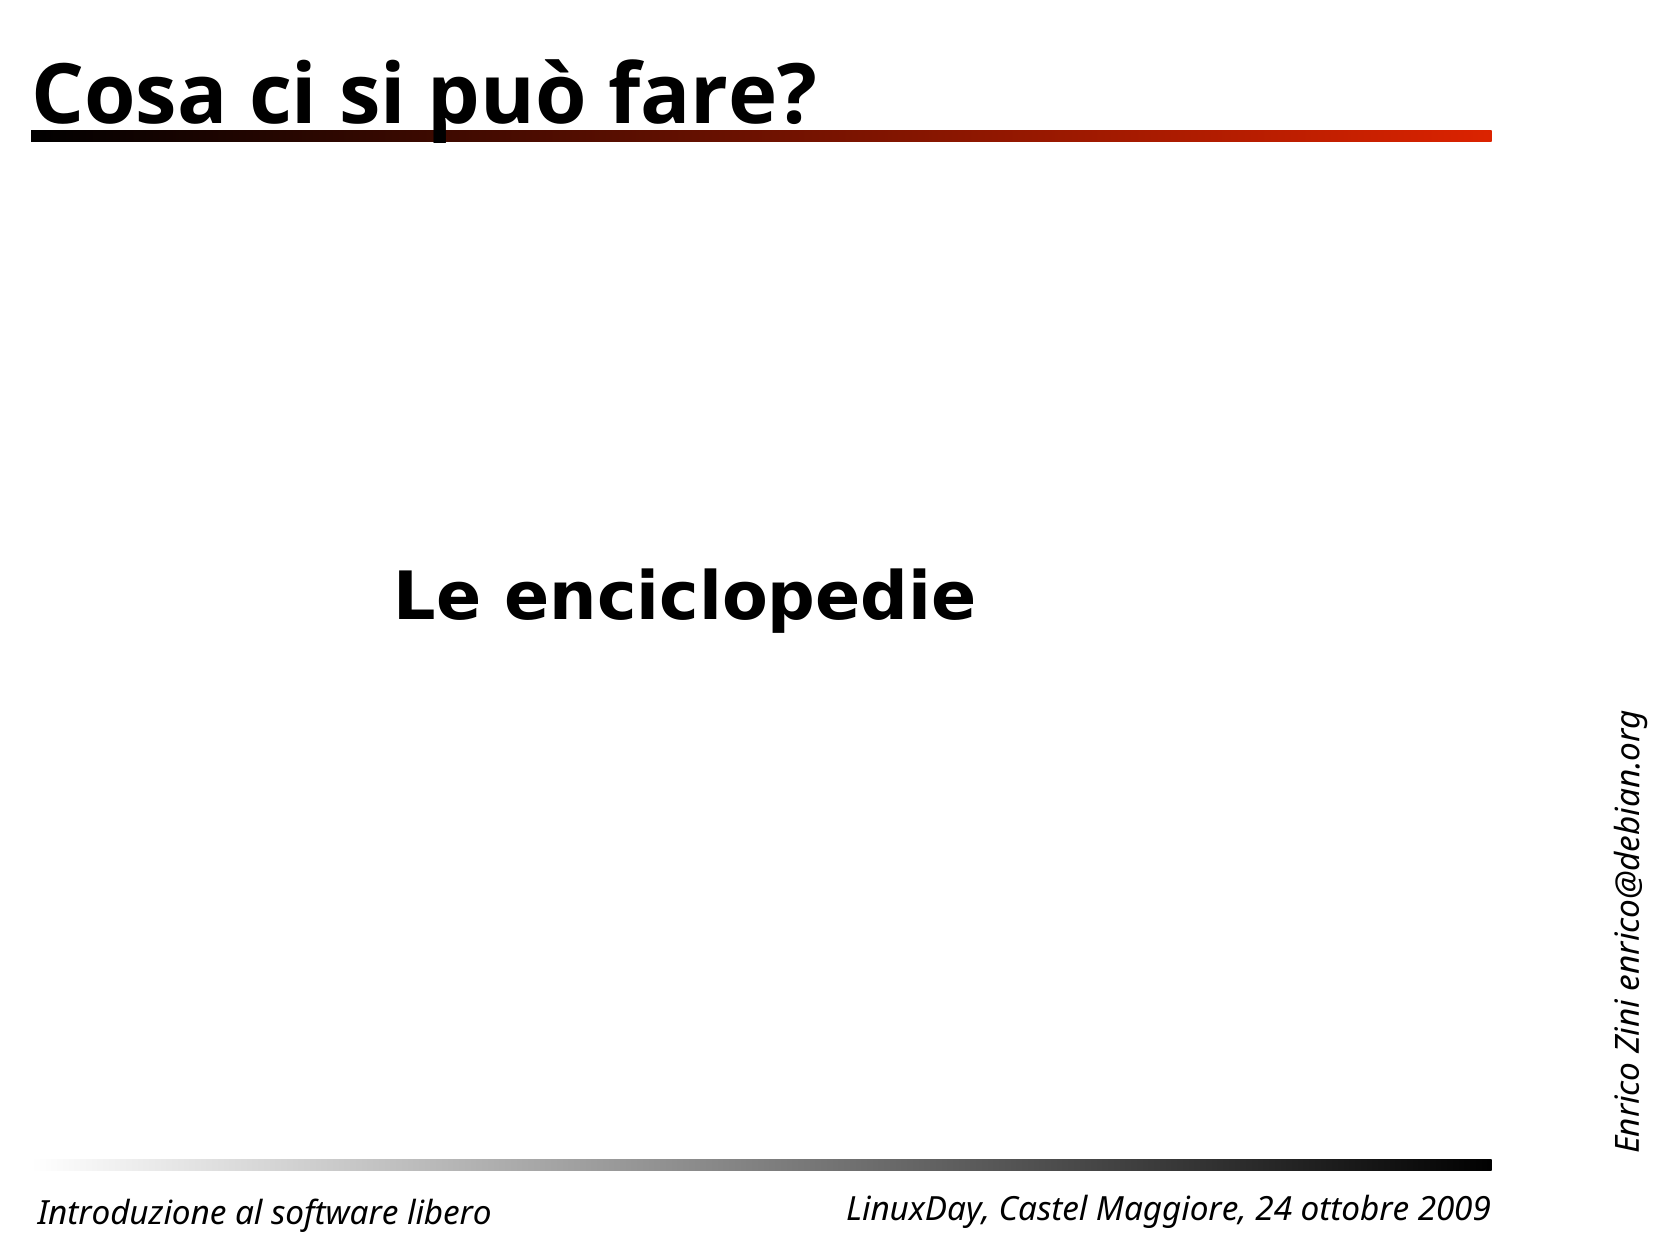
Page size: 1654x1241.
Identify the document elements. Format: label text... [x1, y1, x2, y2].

text_box Cosa ci si può fare? [31, 34, 1438, 168]
text_box Le enciclopedie [393, 557, 1234, 635]
